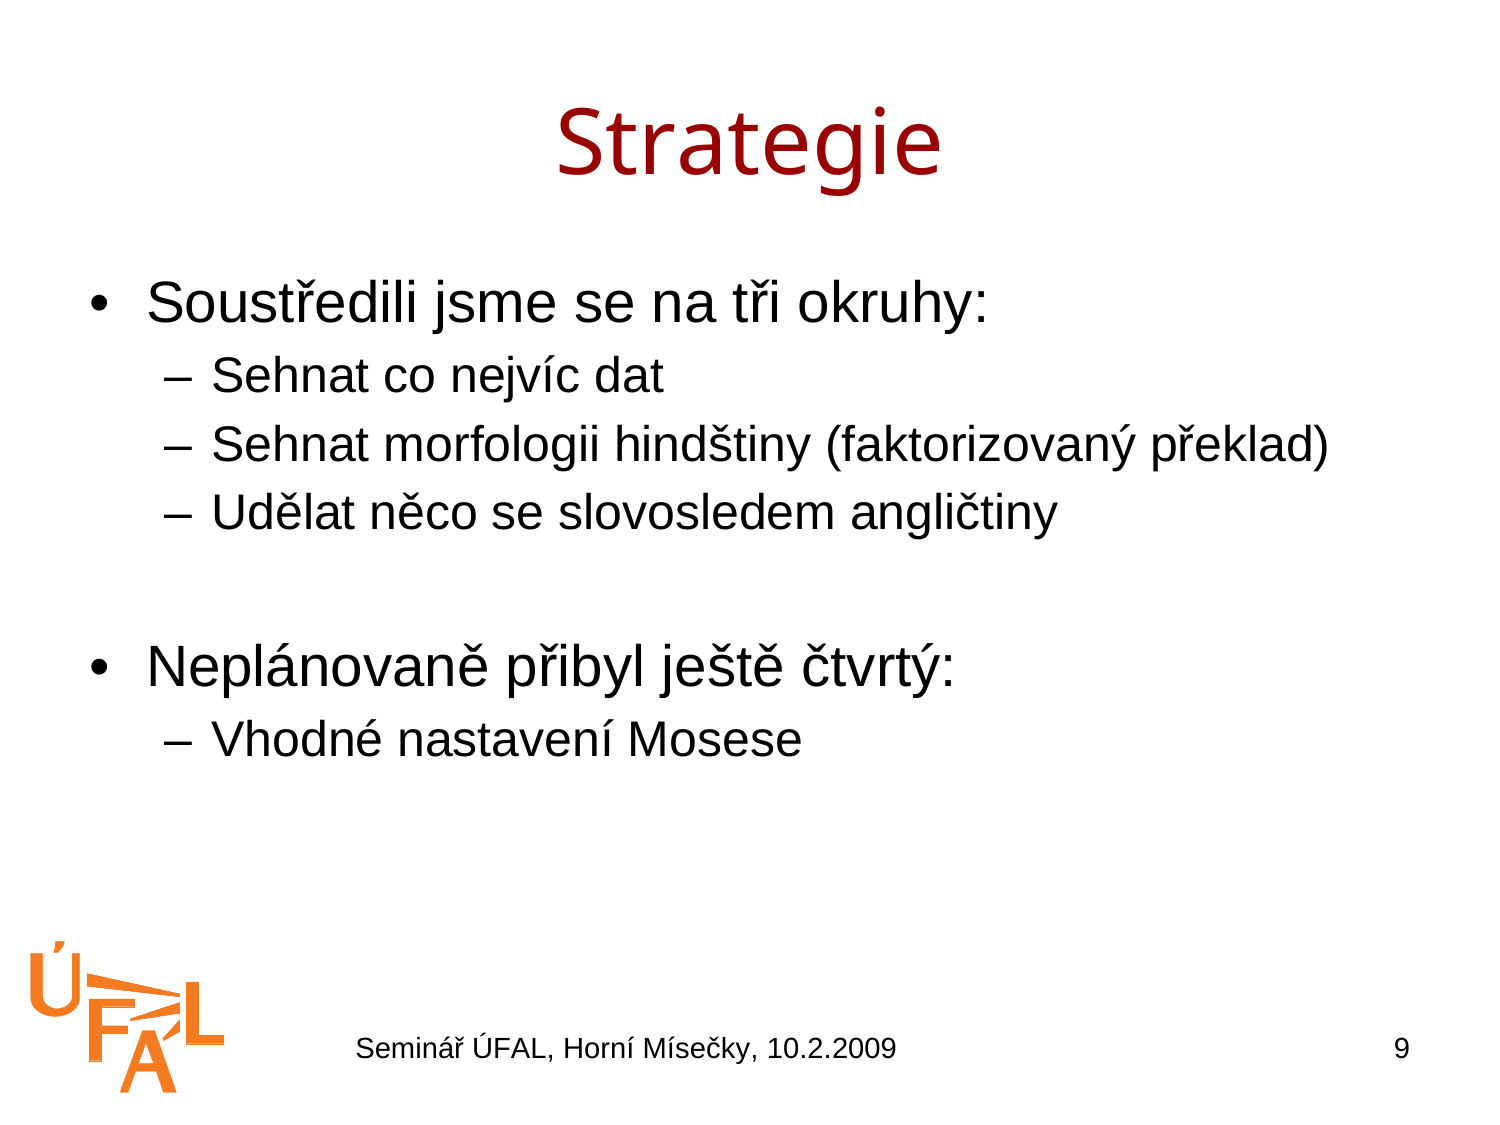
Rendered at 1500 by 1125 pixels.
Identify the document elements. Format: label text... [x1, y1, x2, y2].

list Soustředili jsme se na tři okruhy: Sehnat co nejvíc dat Sehnat morfologii hindštiny (faktorizovaný překlad) Udělat něco se slovosledem angličtiny Neplánovaně přibyl ještě čtvrtý: Vhodné nastavení Mosese [75, 262, 1426, 1006]
title Strategie [75, 45, 1426, 233]
